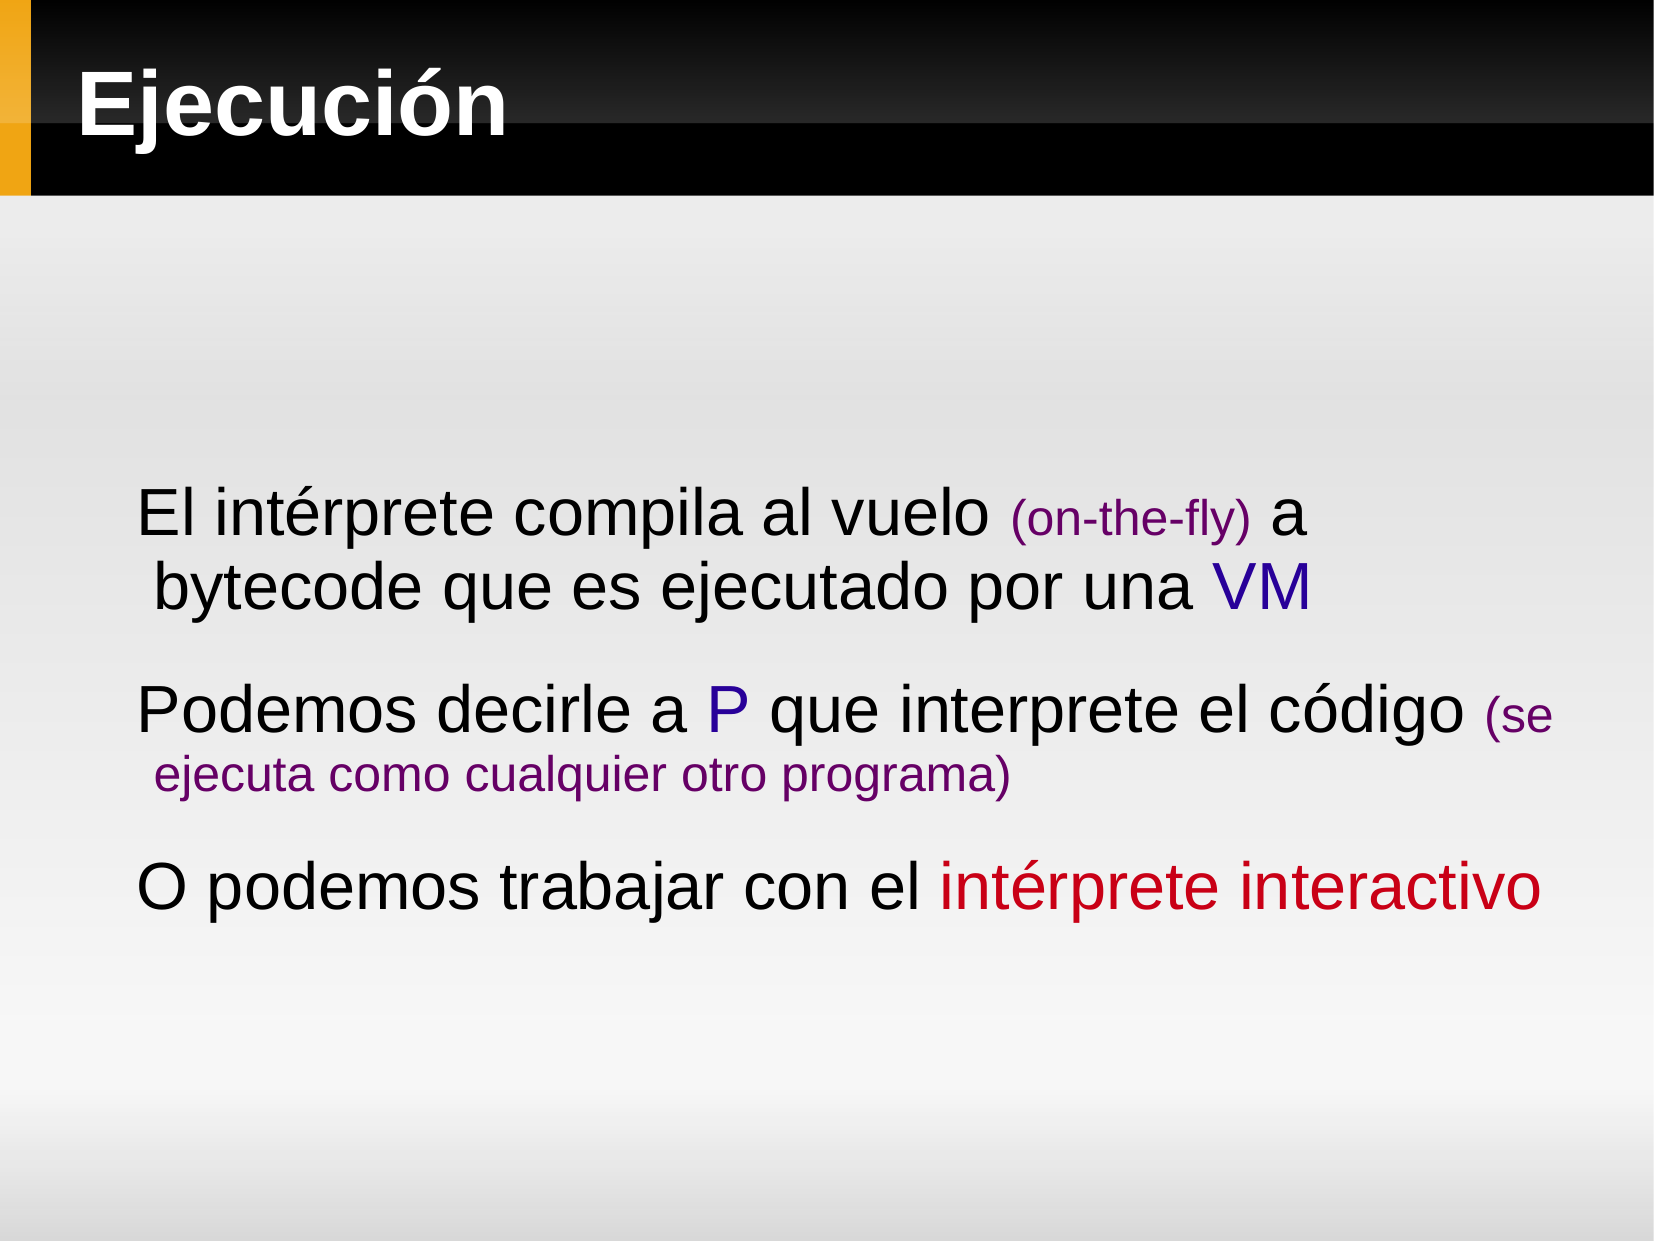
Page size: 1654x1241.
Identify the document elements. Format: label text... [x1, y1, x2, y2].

picture [0, 0, 1654, 1241]
subtitle El intérprete compila al vuelo (on-the-fly) a bytecode que es ejecutado por una VM Podemos decirle a P que interprete el código (se ejecuta como cualquier otro programa) O podemos trabajar con el intérprete interactivo [82, 297, 1571, 1102]
title Ejecución [76, 7, 1565, 200]
